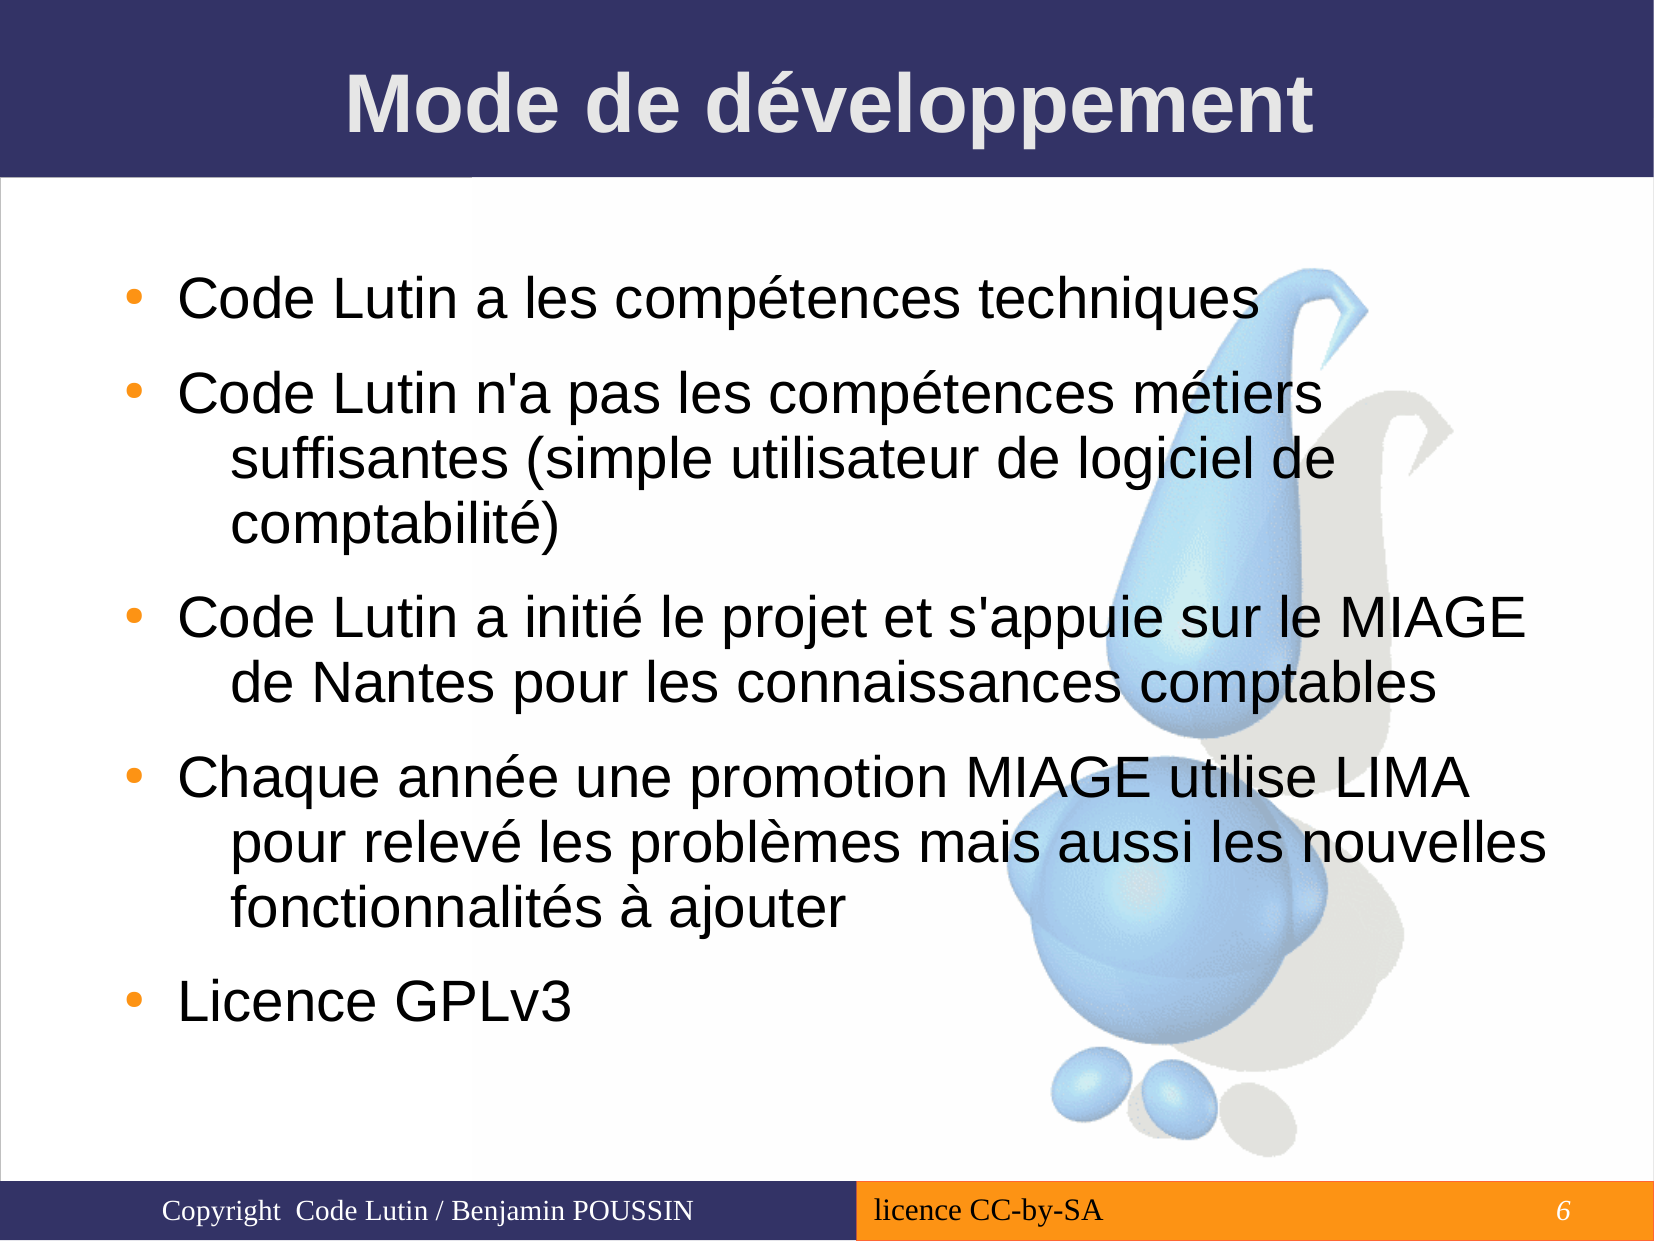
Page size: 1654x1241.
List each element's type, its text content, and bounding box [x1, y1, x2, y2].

picture [472, 178, 1654, 1181]
title Mode de développement [123, 0, 1536, 208]
list Code Lutin a les compétences techniques Code Lutin n'a pas les compétences métiers suffisantes (simple utilisateur de logiciel de comptabilité) Code Lutin a initié le projet et s'appuie sur le MIAGE de Nantes pour les connaissances comptables Chaque année une promotion MIAGE utilise LIMA pour relevé les problèmes mais aussi les nouvelles fonctionnalités à ajouter Licence GPLv3 [88, 265, 1595, 1152]
